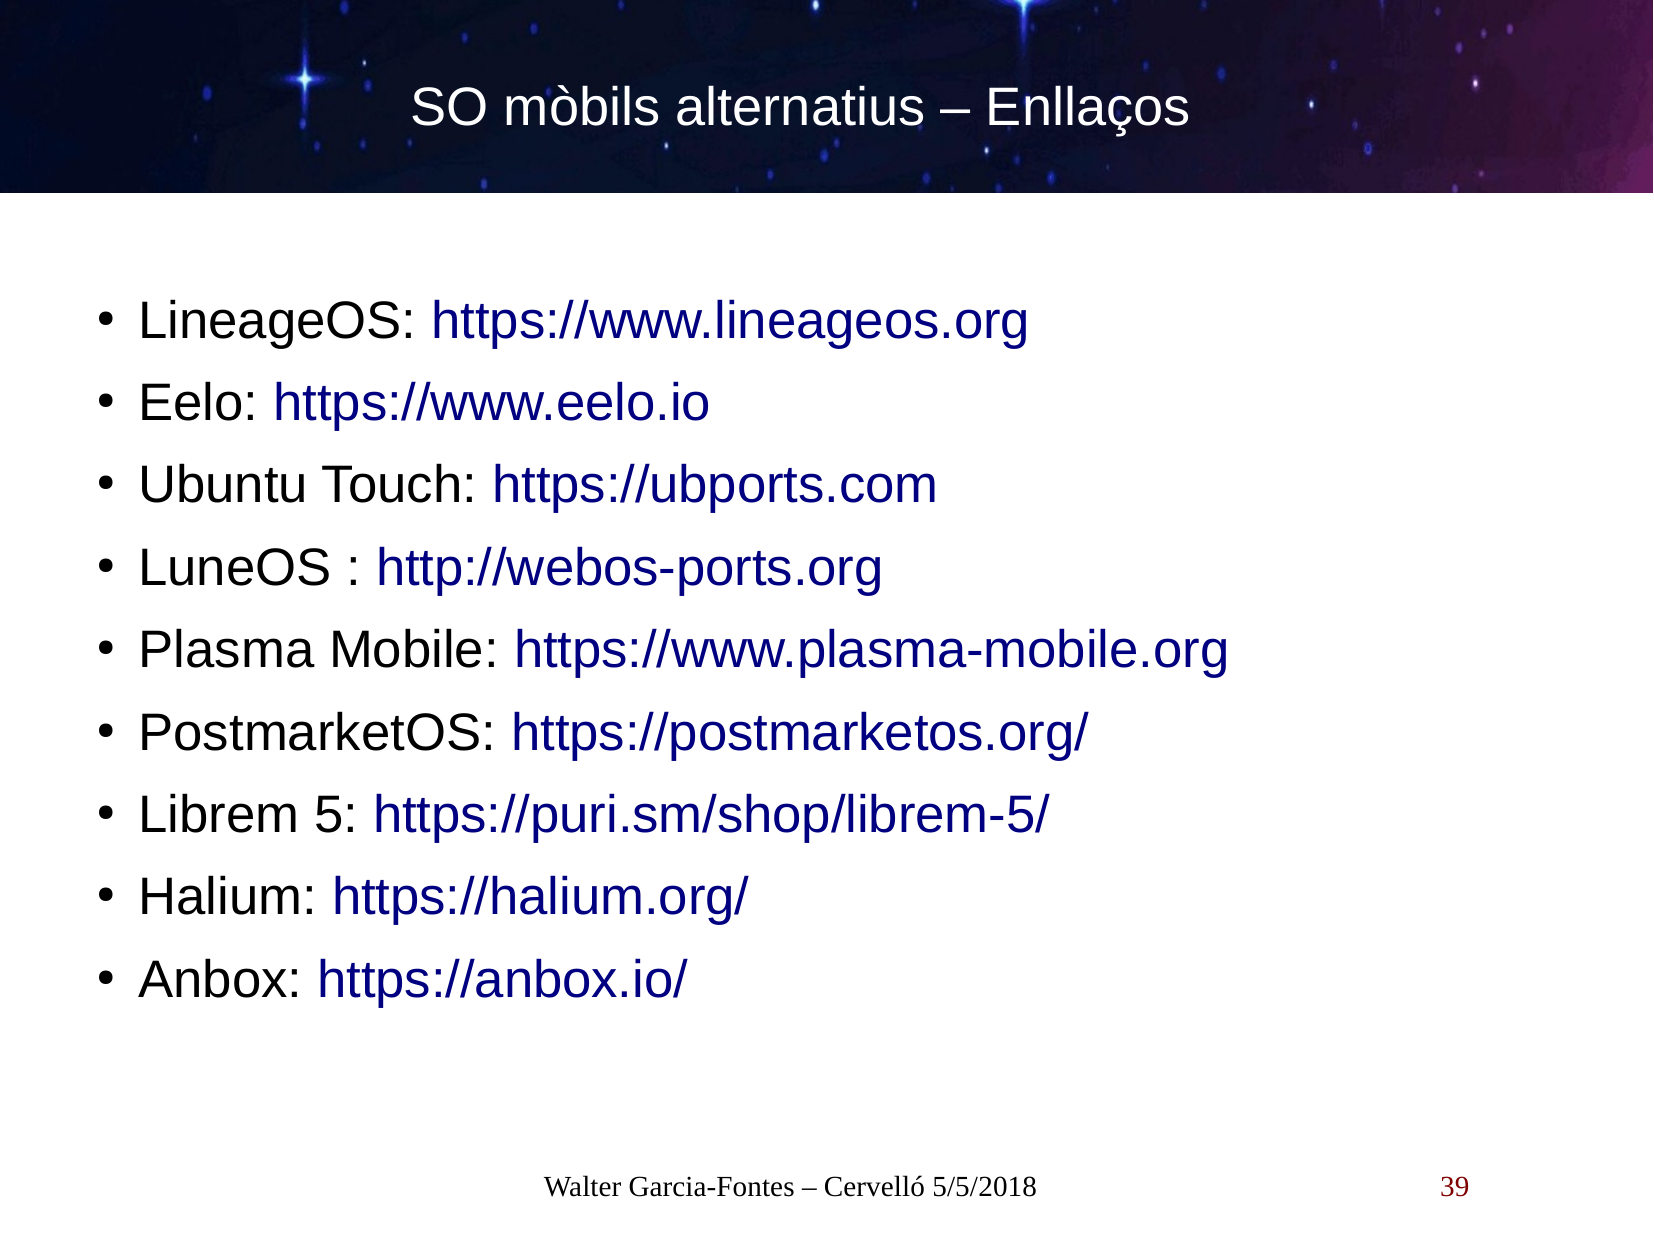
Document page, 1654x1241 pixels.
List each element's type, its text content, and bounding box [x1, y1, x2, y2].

title SO mòbils alternatius – Enllaços [57, 2, 1546, 211]
picture [0, 0, 1653, 193]
list LineageOS: https://www.lineageos.org Eelo: https://www.eelo.io Ubuntu Touch: https://ubports.com LuneOS : http://webos-ports.org Plasma Mobile: https://www.plasma-mobile.org PostmarketOS: https://postmarketos.org/ Librem 5: https://puri.sm/shop/librem-5/ Halium: https://halium.org/ Anbox: https://anbox.io/ [82, 290, 1571, 1010]
